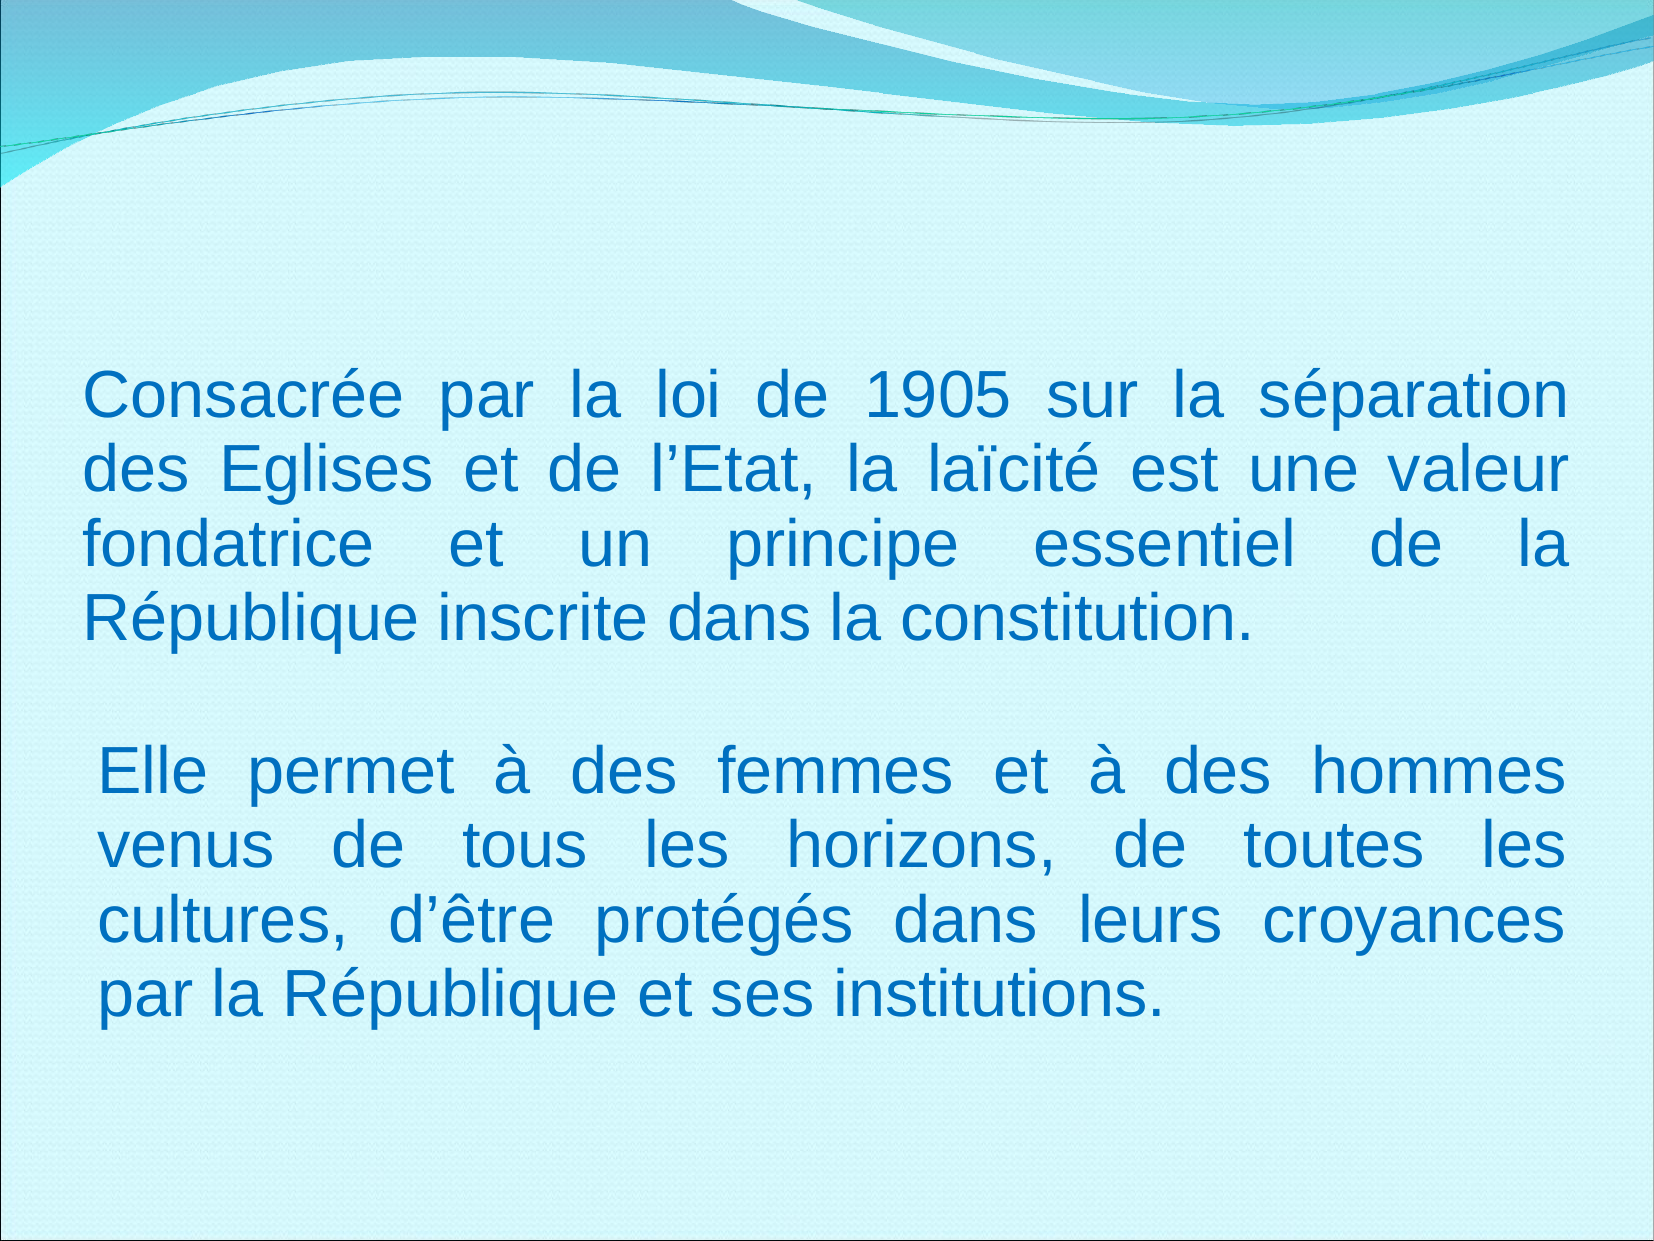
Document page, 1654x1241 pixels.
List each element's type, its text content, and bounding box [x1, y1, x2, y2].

picture [0, 0, 1654, 1241]
text_box Consacrée par la loi de 1905 sur la séparation des Eglises et de l’Etat, la laïcité est une valeur fondatrice et un principe essentiel de la République inscrite dans la constitution. [82, 147, 1571, 726]
text_box Elle permet à des femmes et à des hommes venus de tous les horizons, de toutes les cultures, d’être protégés dans leurs croyances par la République et ses institutions. [82, 726, 1583, 1040]
